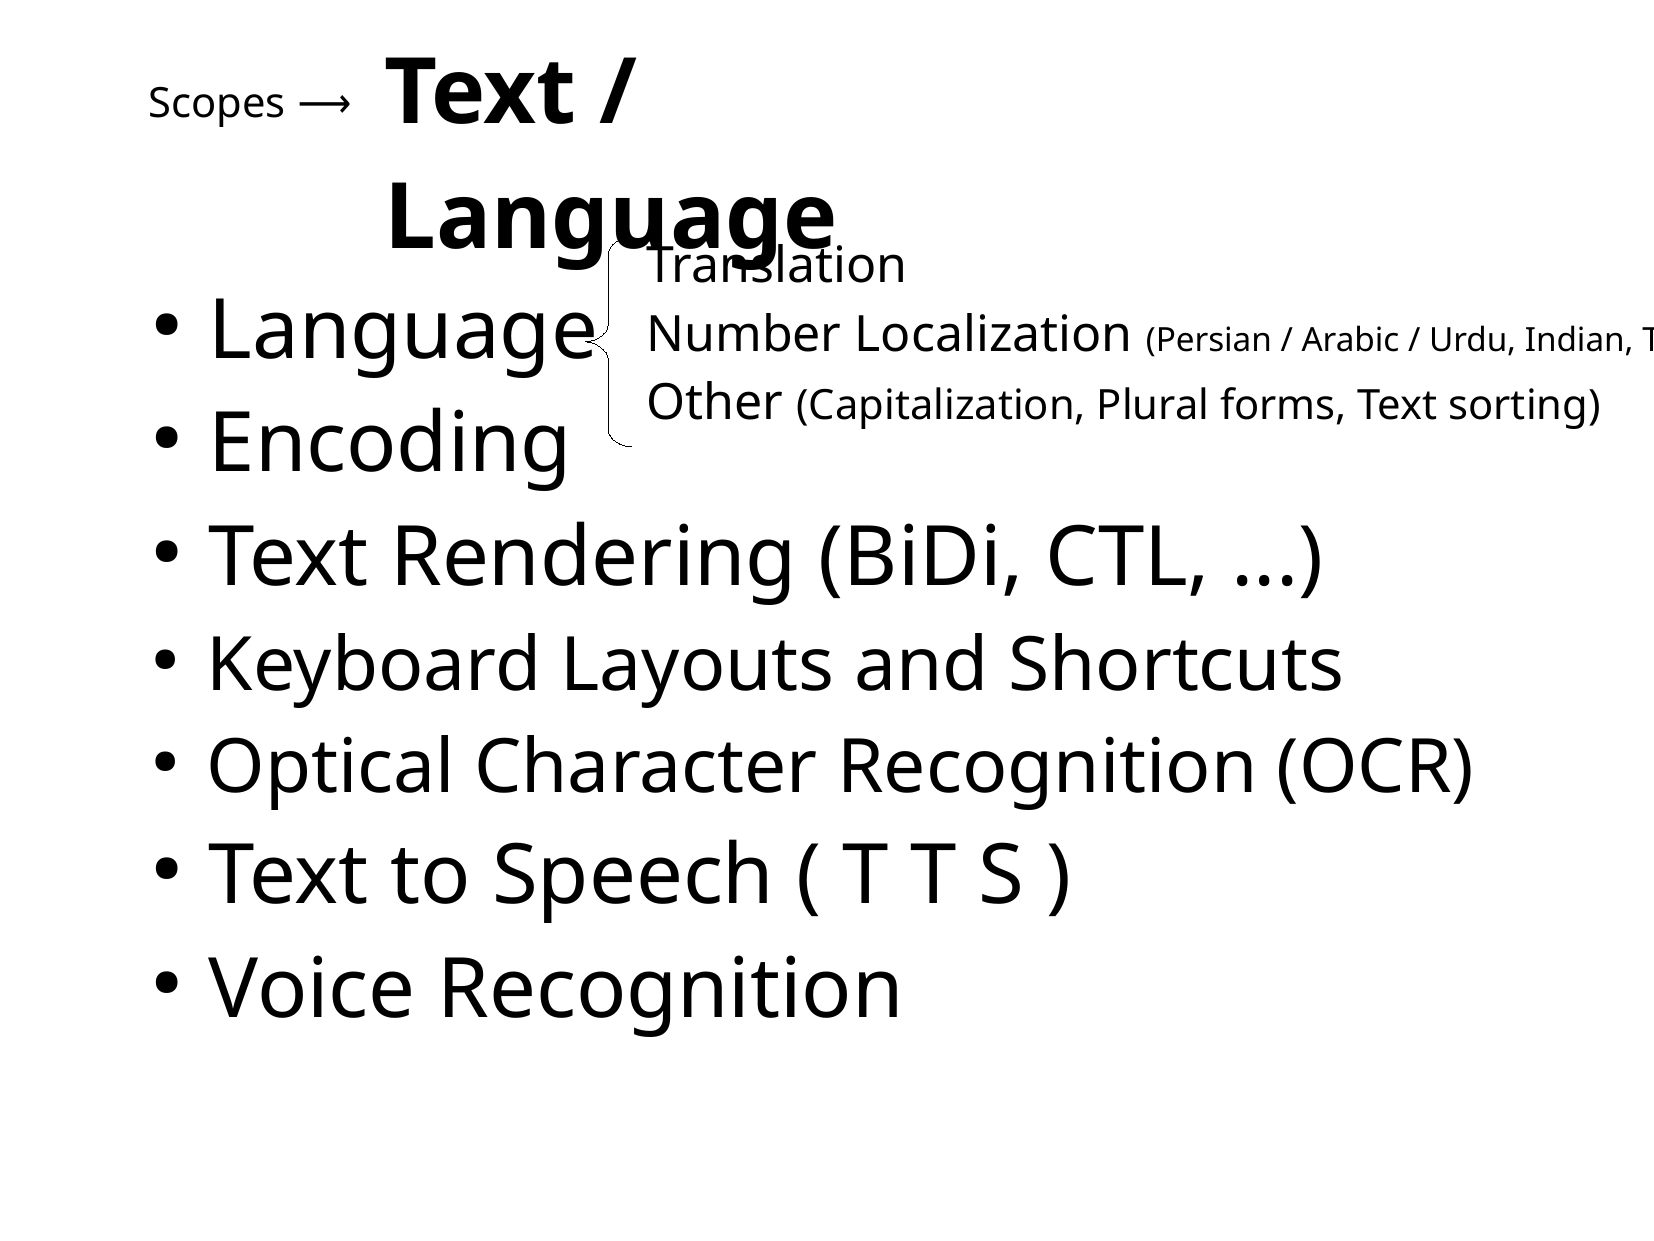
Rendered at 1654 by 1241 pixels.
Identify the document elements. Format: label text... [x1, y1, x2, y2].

text_box Language Encoding Text Rendering (BiDi, CTL, ...) Keyboard Layouts and Shortcuts Optical Character Recognition (OCR) Text to Speech ( T T S ) Voice Recognition [137, 262, 1573, 1241]
text_box Translation Number Localization (Persian / Arabic / Urdu, Indian, Thai) Other (Capitalization, Plural forms, Text sorting) [631, 221, 1613, 484]
text_box Scopes ⟶ [133, 65, 369, 169]
text_box Text / Language [369, 18, 1095, 200]
